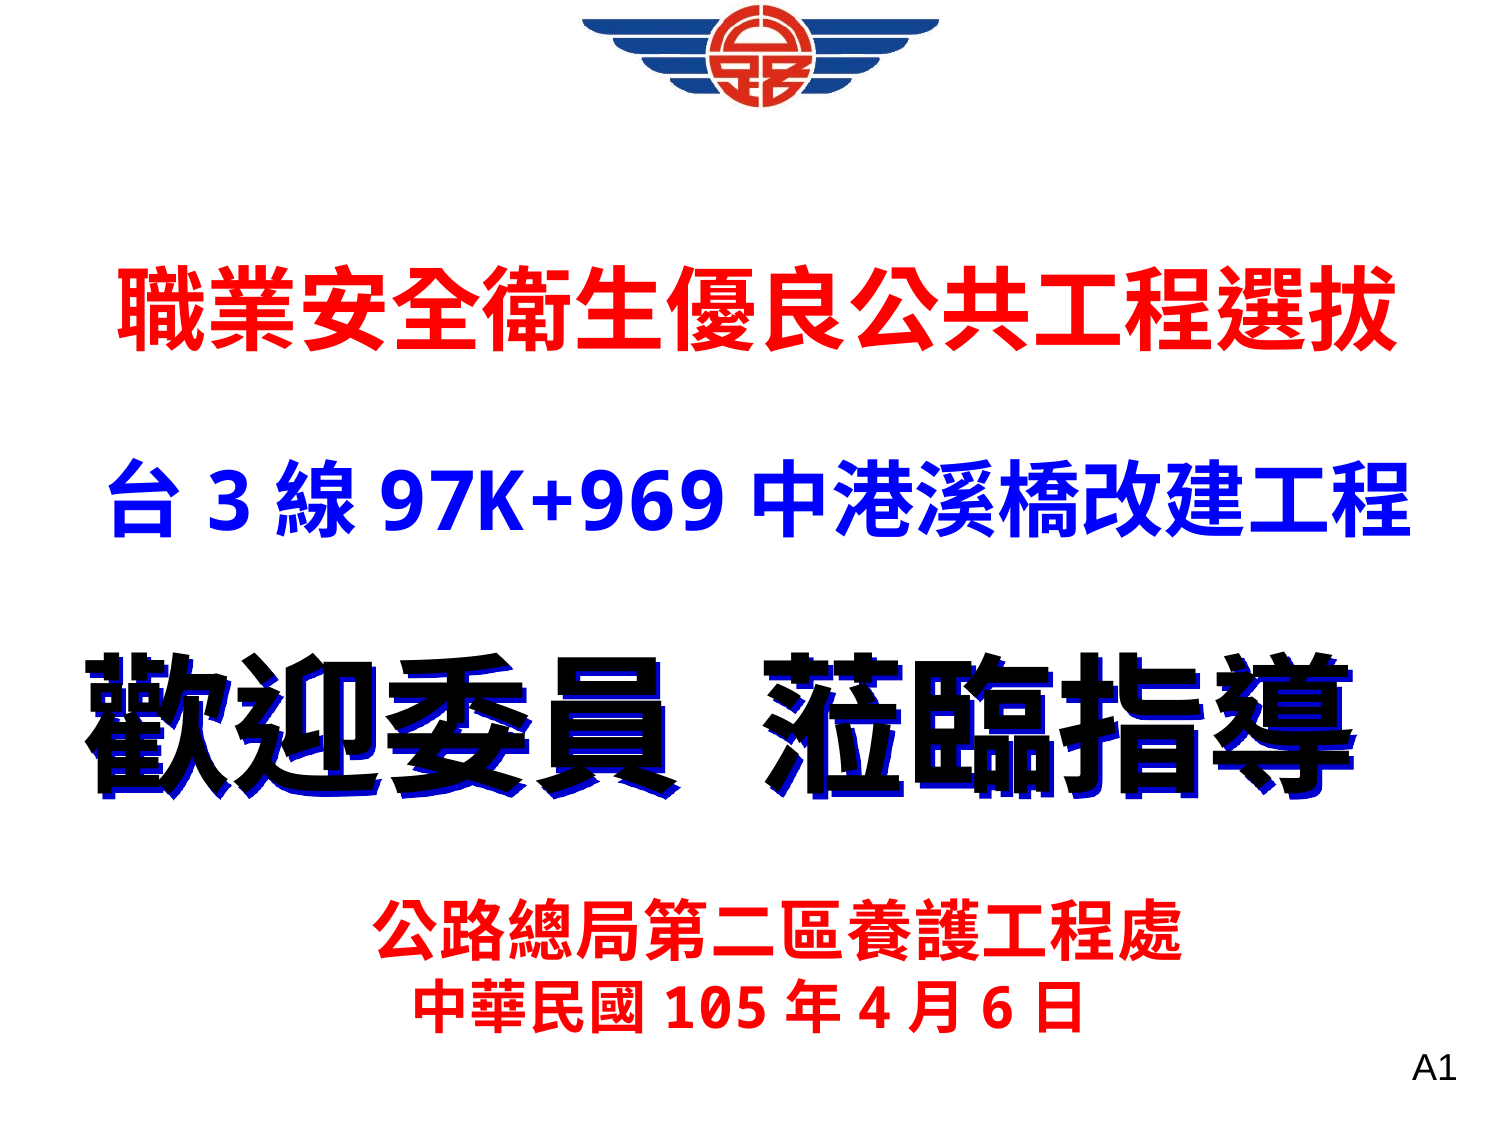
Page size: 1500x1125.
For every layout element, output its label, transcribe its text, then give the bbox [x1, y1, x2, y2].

text_box 歡迎委員 蒞臨指導 [0, 622, 1500, 821]
text_box 台3線97K+969中港溪橋改建工程 [56, 422, 1459, 555]
text_box 公路總局第二區養護工程處 中華民國105年4月6日 [0, 872, 1500, 1051]
text_box 職業安全衛生優良公共工程選拔 [56, 216, 1459, 371]
text_box A1 [1397, 1035, 1500, 1096]
picture [578, 0, 941, 111]
